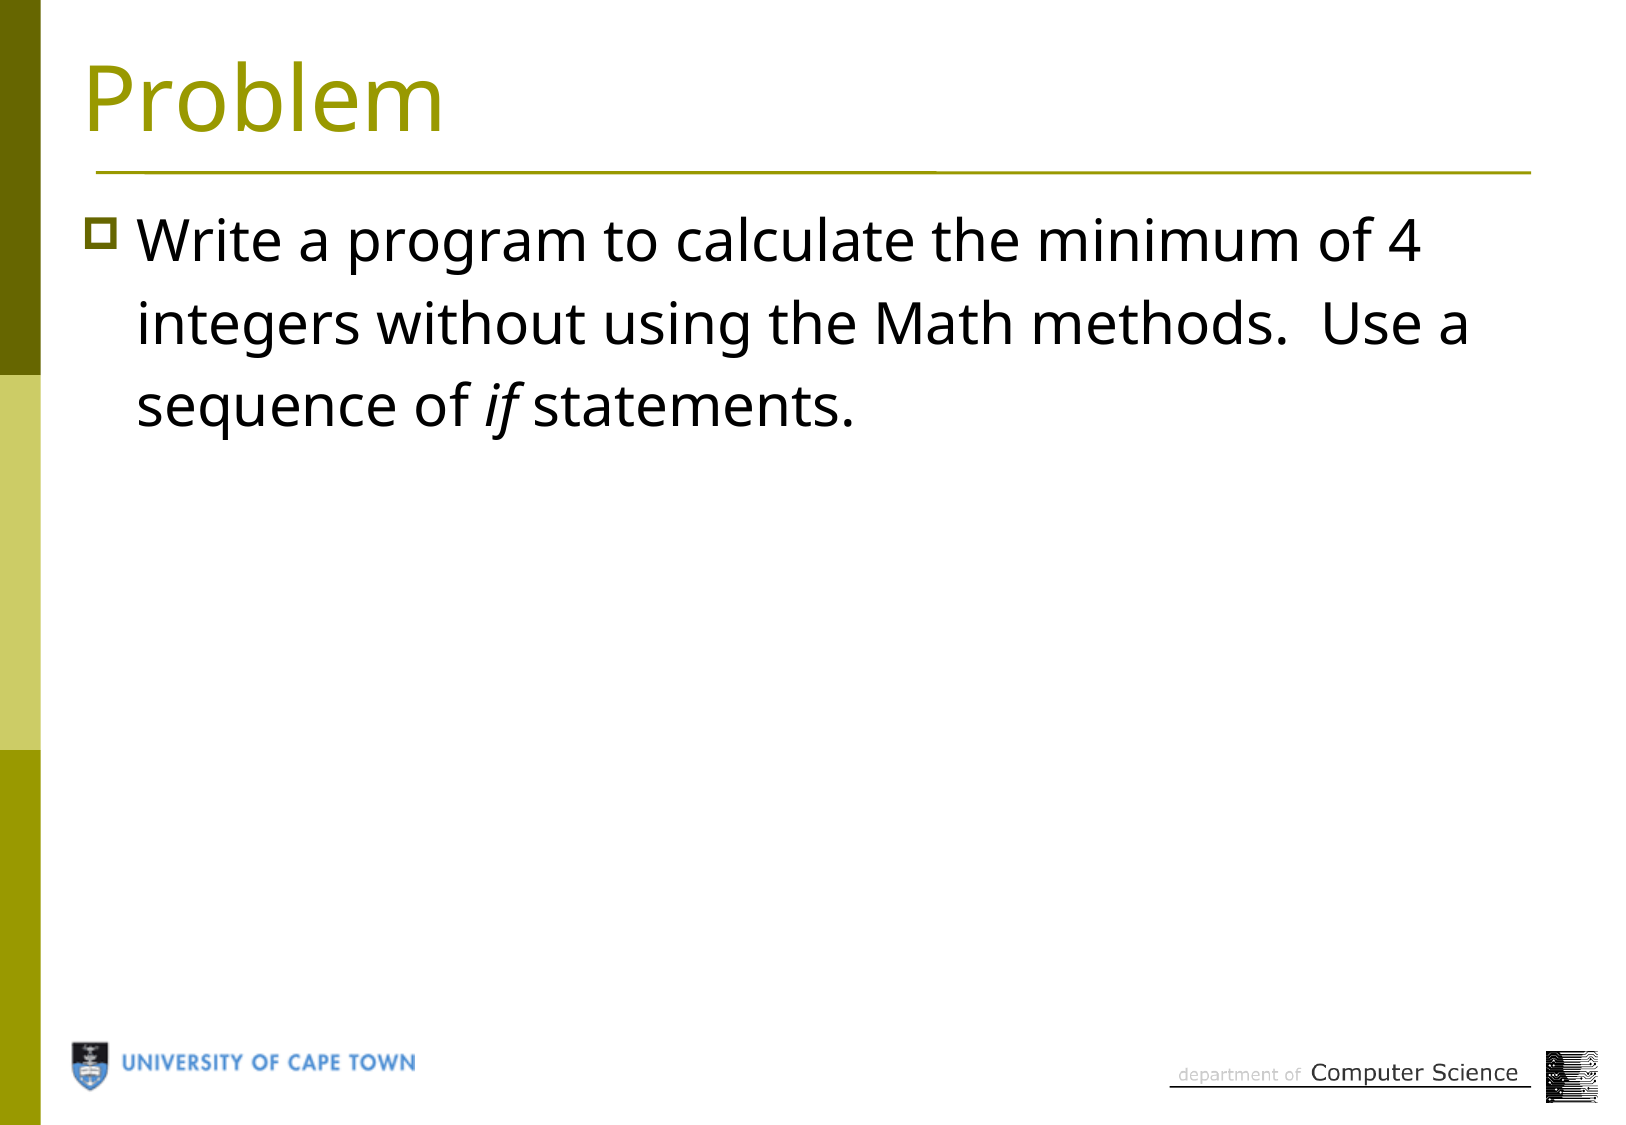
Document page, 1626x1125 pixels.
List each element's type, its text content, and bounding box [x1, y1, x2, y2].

list Write a program to calculate the minimum of 4 integers without using the Math methods. Use a sequence of if statements. [81, 196, 1543, 991]
picture [1546, 1051, 1598, 1103]
title Problem [81, 36, 1543, 165]
picture [61, 1024, 415, 1103]
picture [1169, 1043, 1532, 1091]
